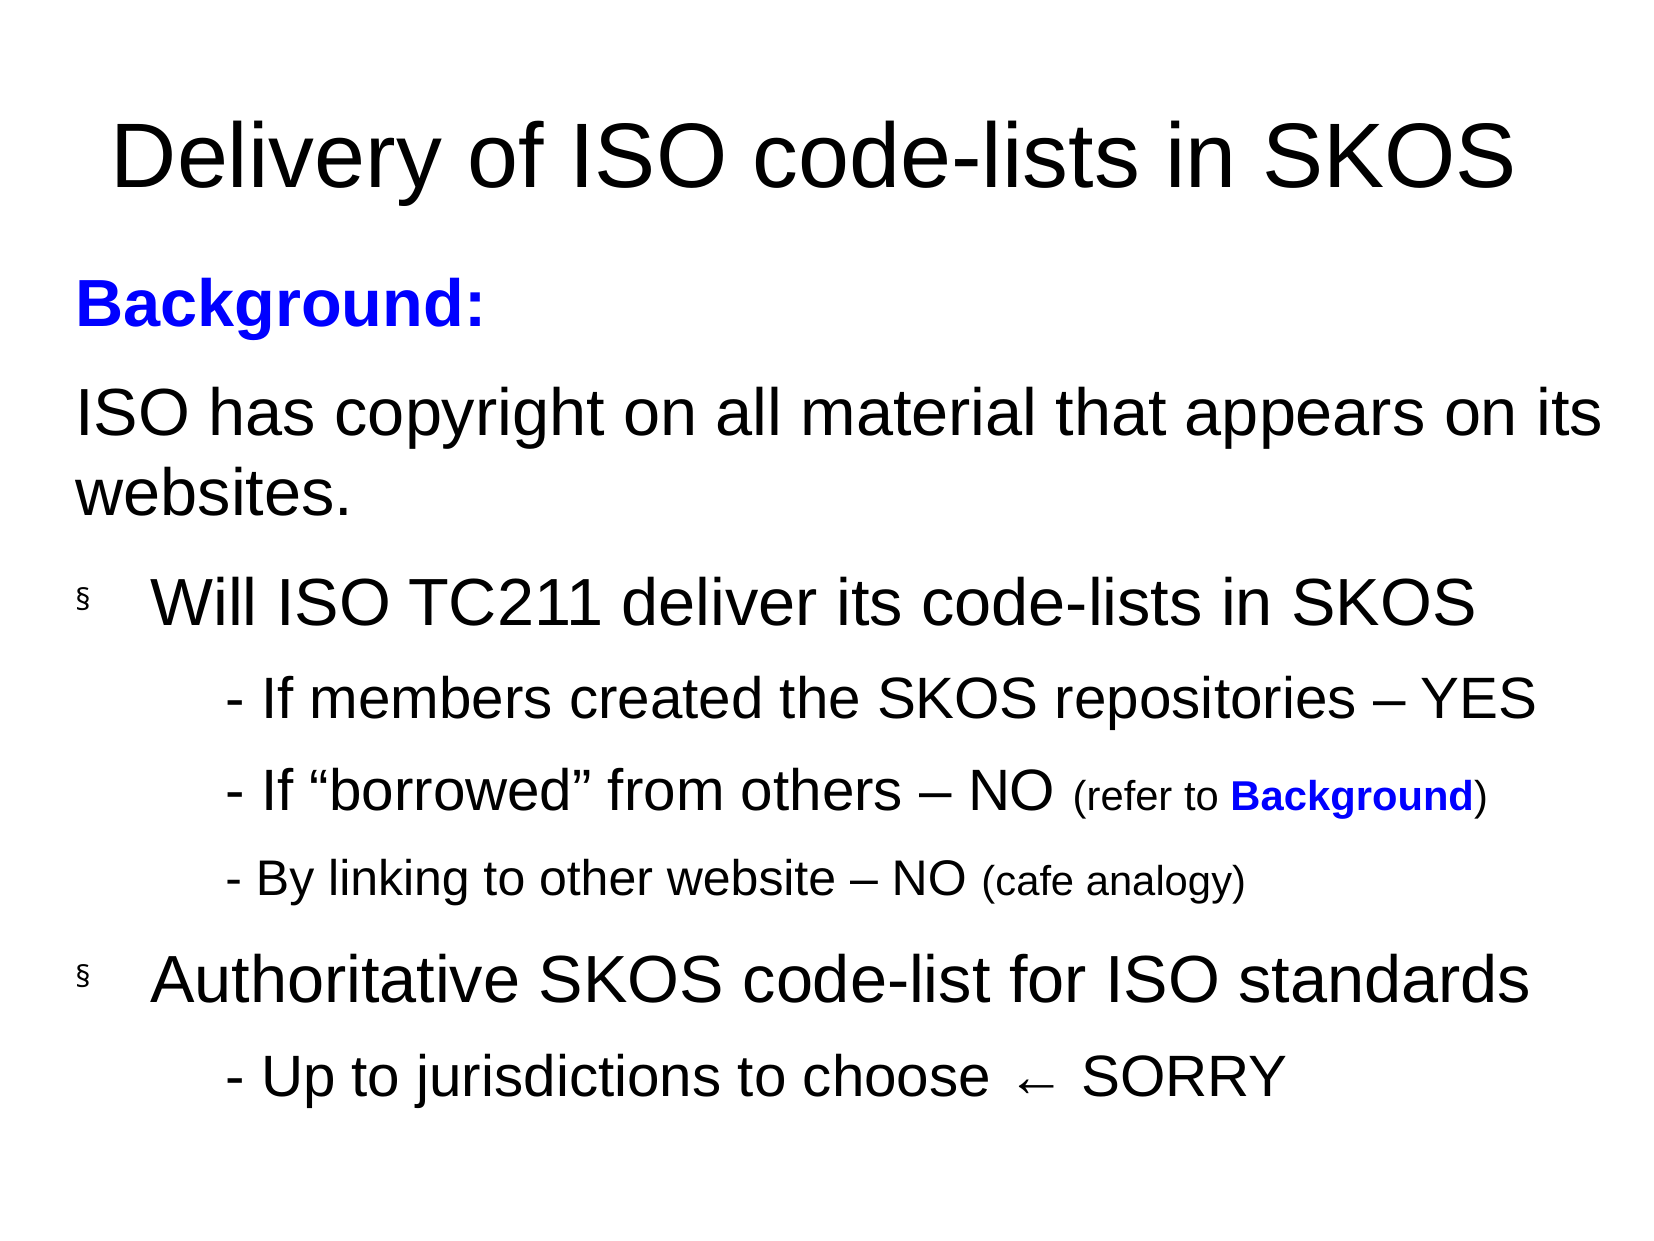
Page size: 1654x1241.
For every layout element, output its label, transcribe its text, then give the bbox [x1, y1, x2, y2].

list Background: ISO has copyright on all material that appears on its websites. Will ISO TC211 deliver its code-lists in SKOS - If members created the SKOS repositories – YES - If “borrowed” from others – NO (refer to Background) - By linking to other website – NO (cafe analogy) Authoritative SKOS code-list for ISO standards - Up to jurisdictions to choose ← SORRY [75, 259, 1623, 1114]
title Delivery of ISO code-lists in SKOS [70, 47, 1560, 255]
